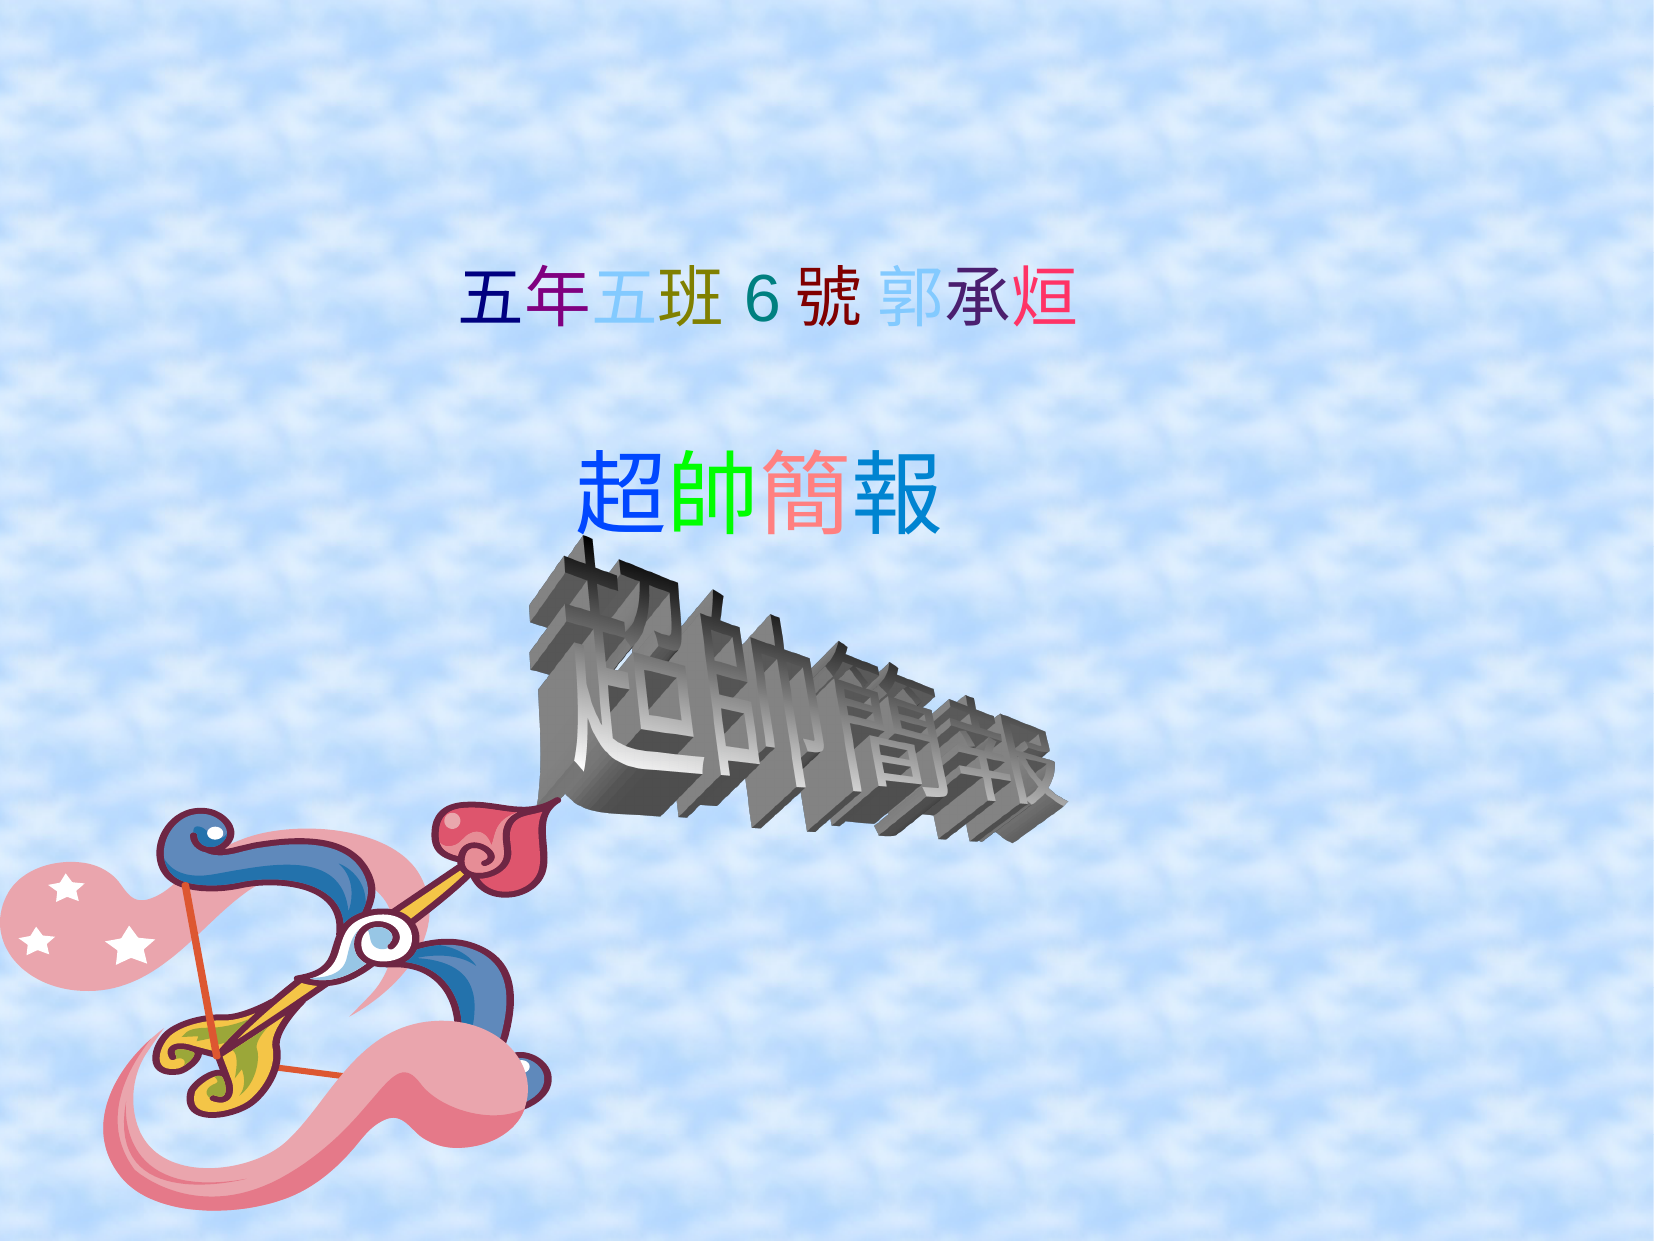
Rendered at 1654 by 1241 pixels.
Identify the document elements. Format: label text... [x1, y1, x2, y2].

text_box 超帥簡報 [561, 413, 975, 539]
picture [0, 0, 1654, 1241]
text_box 五年五班6號 郭承烜 [442, 236, 1182, 332]
